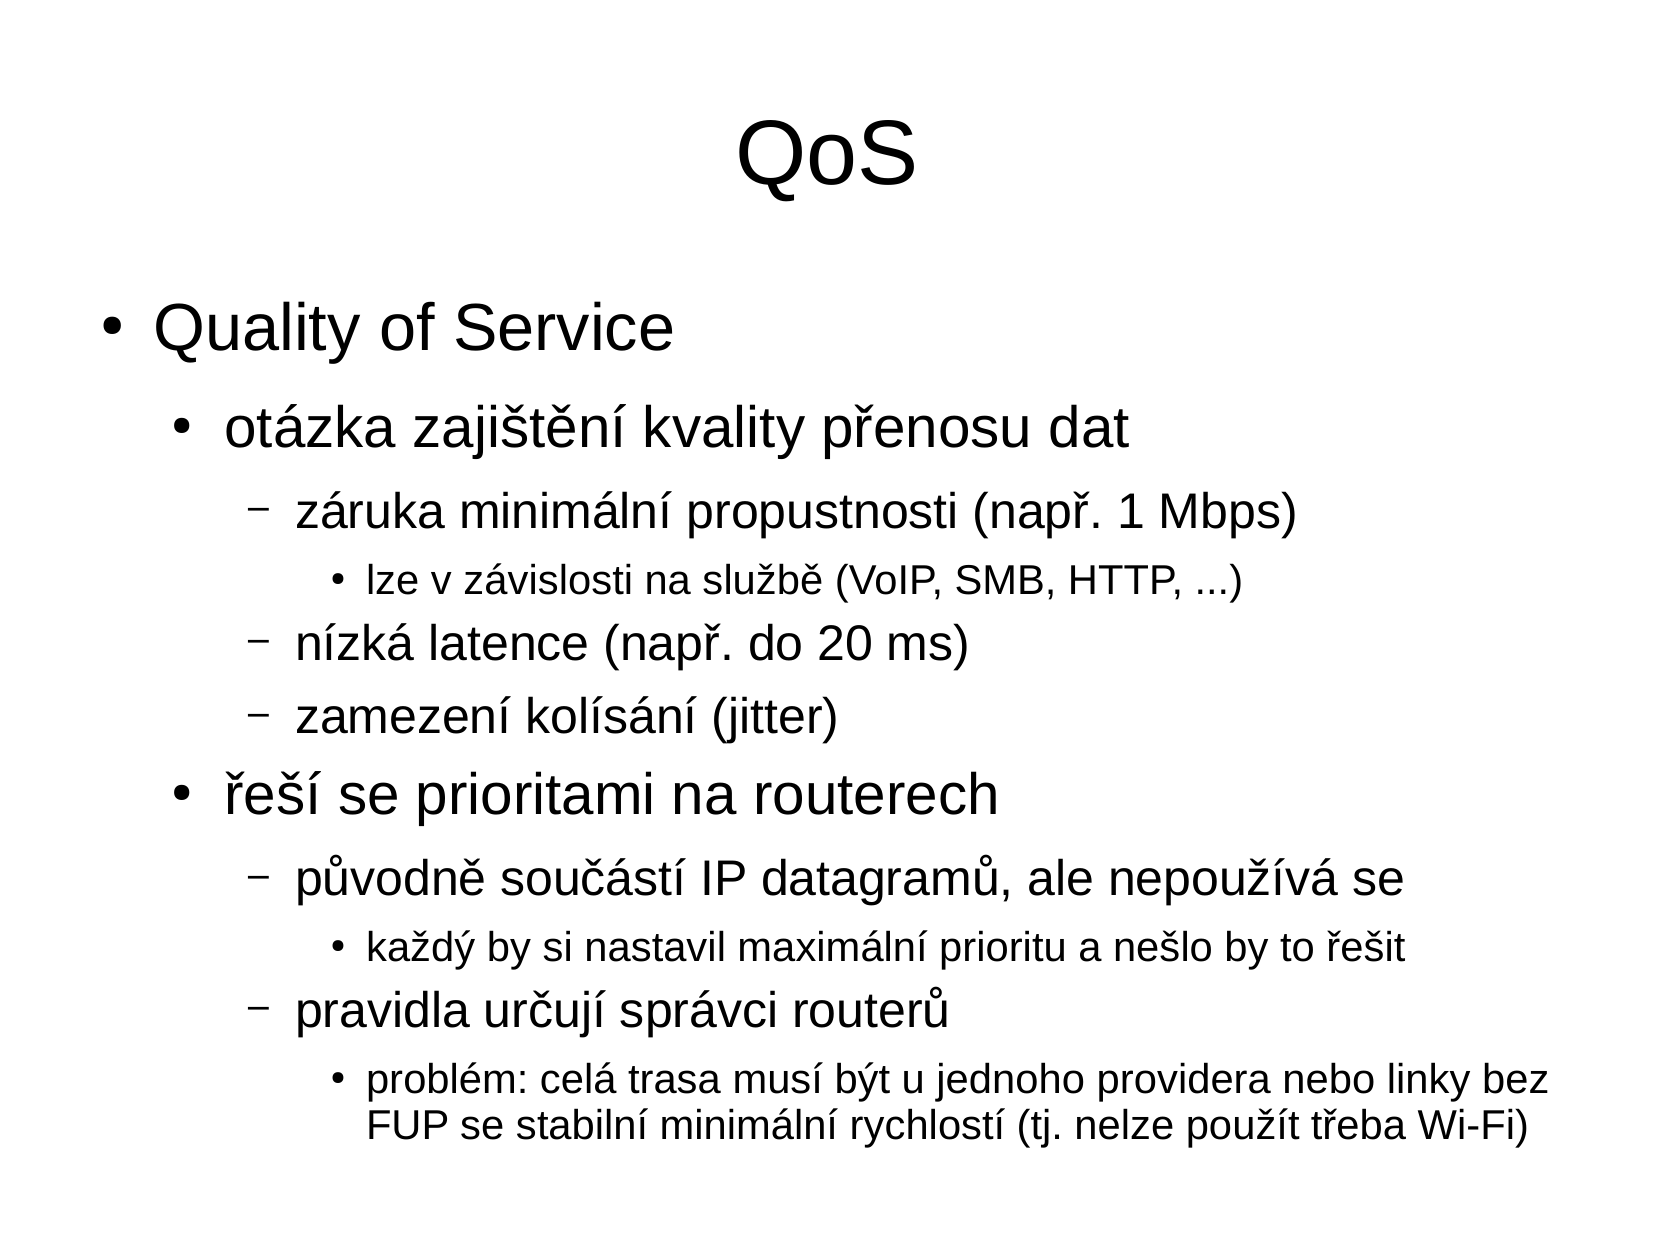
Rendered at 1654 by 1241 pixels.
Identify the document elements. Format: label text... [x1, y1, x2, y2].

title QoS [82, 49, 1571, 257]
list Quality of Service otázka zajištění kvality přenosu dat záruka minimální propustnosti (např. 1 Mbps) lze v závislosti na službě (VoIP, SMB, HTTP, ...) nízká latence (např. do 20 ms) zamezení kolísání (jitter) řeší se prioritami na routerech původně součástí IP datagramů, ale nepoužívá se každý by si nastavil maximální prioritu a nešlo by to řešit pravidla určují správci routerů problém: celá trasa musí být u jednoho providera nebo linky bez FUP se stabilní minimální rychlostí (tj. nelze použít třeba Wi-Fi) [82, 290, 1571, 1211]
